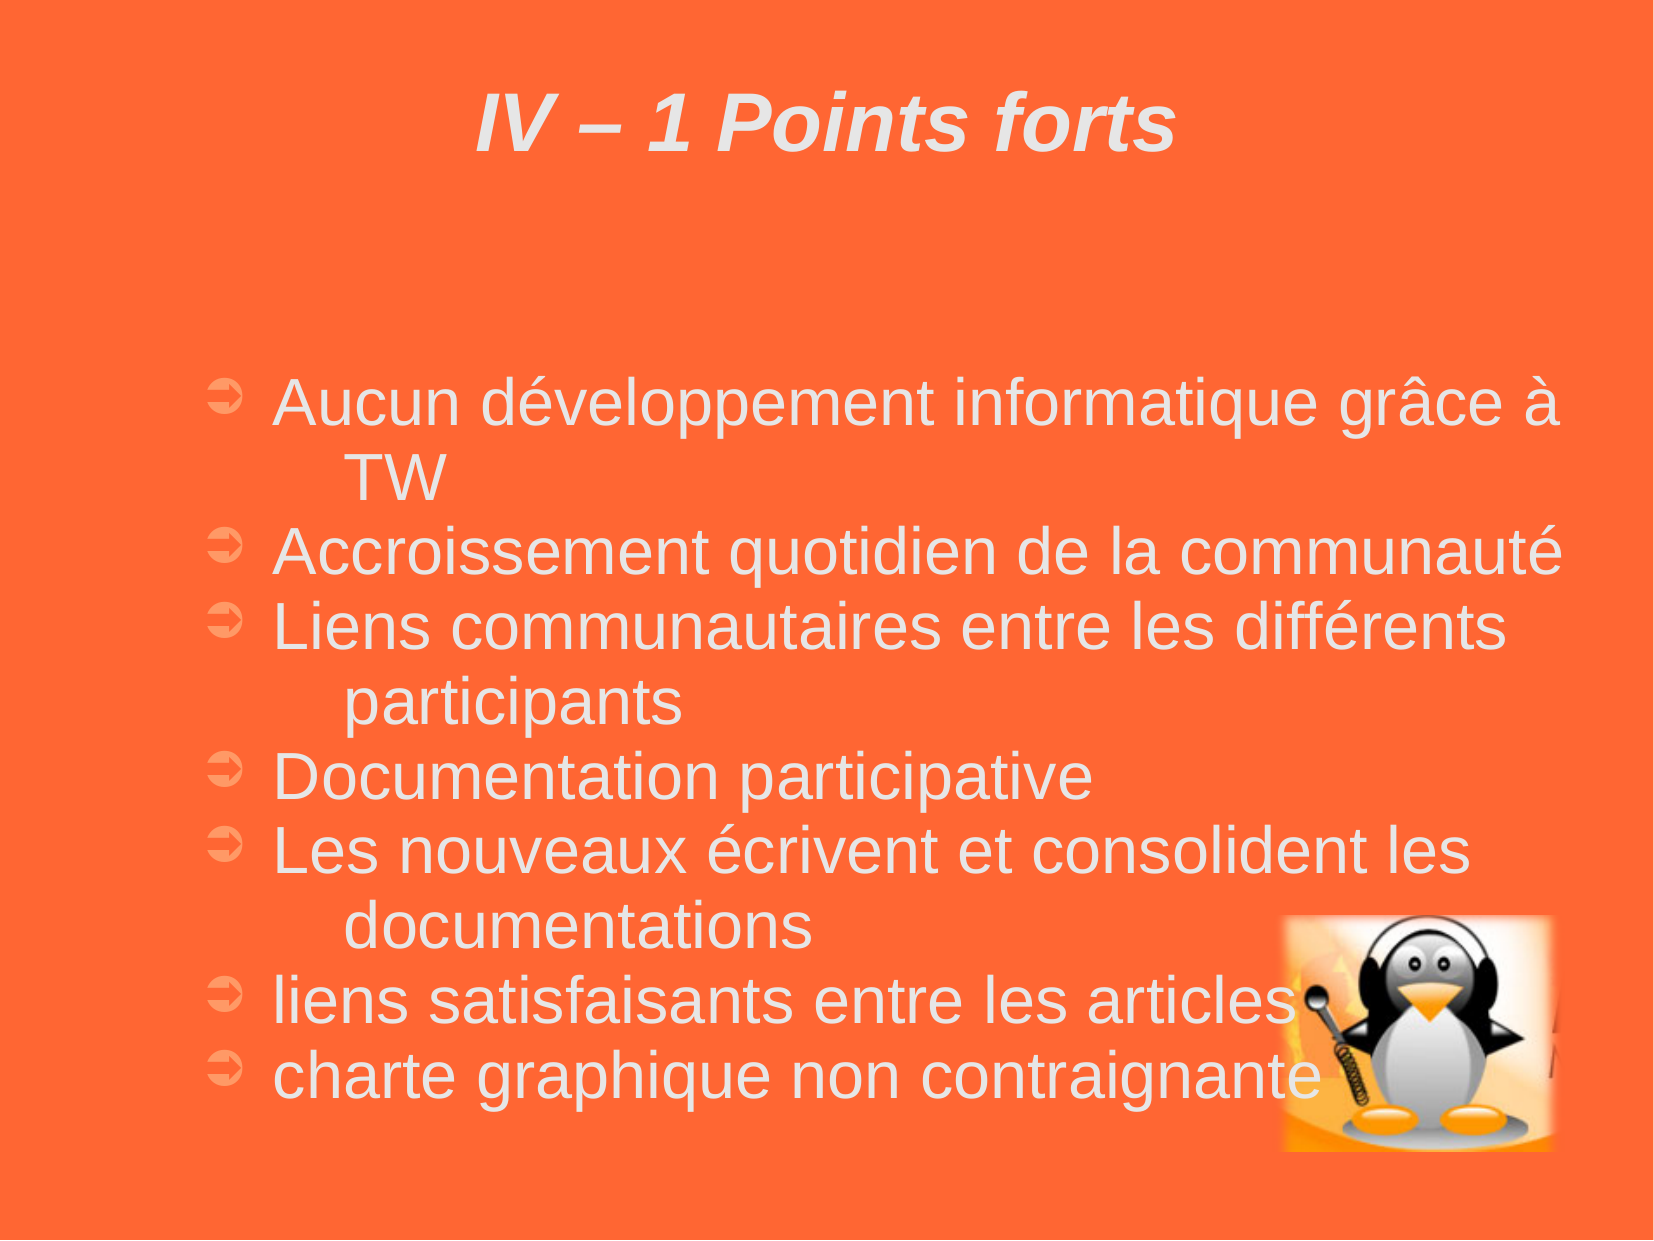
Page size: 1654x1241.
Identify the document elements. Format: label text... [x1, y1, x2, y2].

title IV – 1 Points forts [121, 19, 1534, 227]
list Aucun développement informatique grâce à TW Accroissement quotidien de la communauté Liens communautaires entre les différents participants Documentation participative Les nouveaux écrivent et consolident les documentations liens satisfaisants entre les articles charte graphique non contraignante [178, 364, 1570, 1147]
picture [1272, 1147, 1565, 1152]
